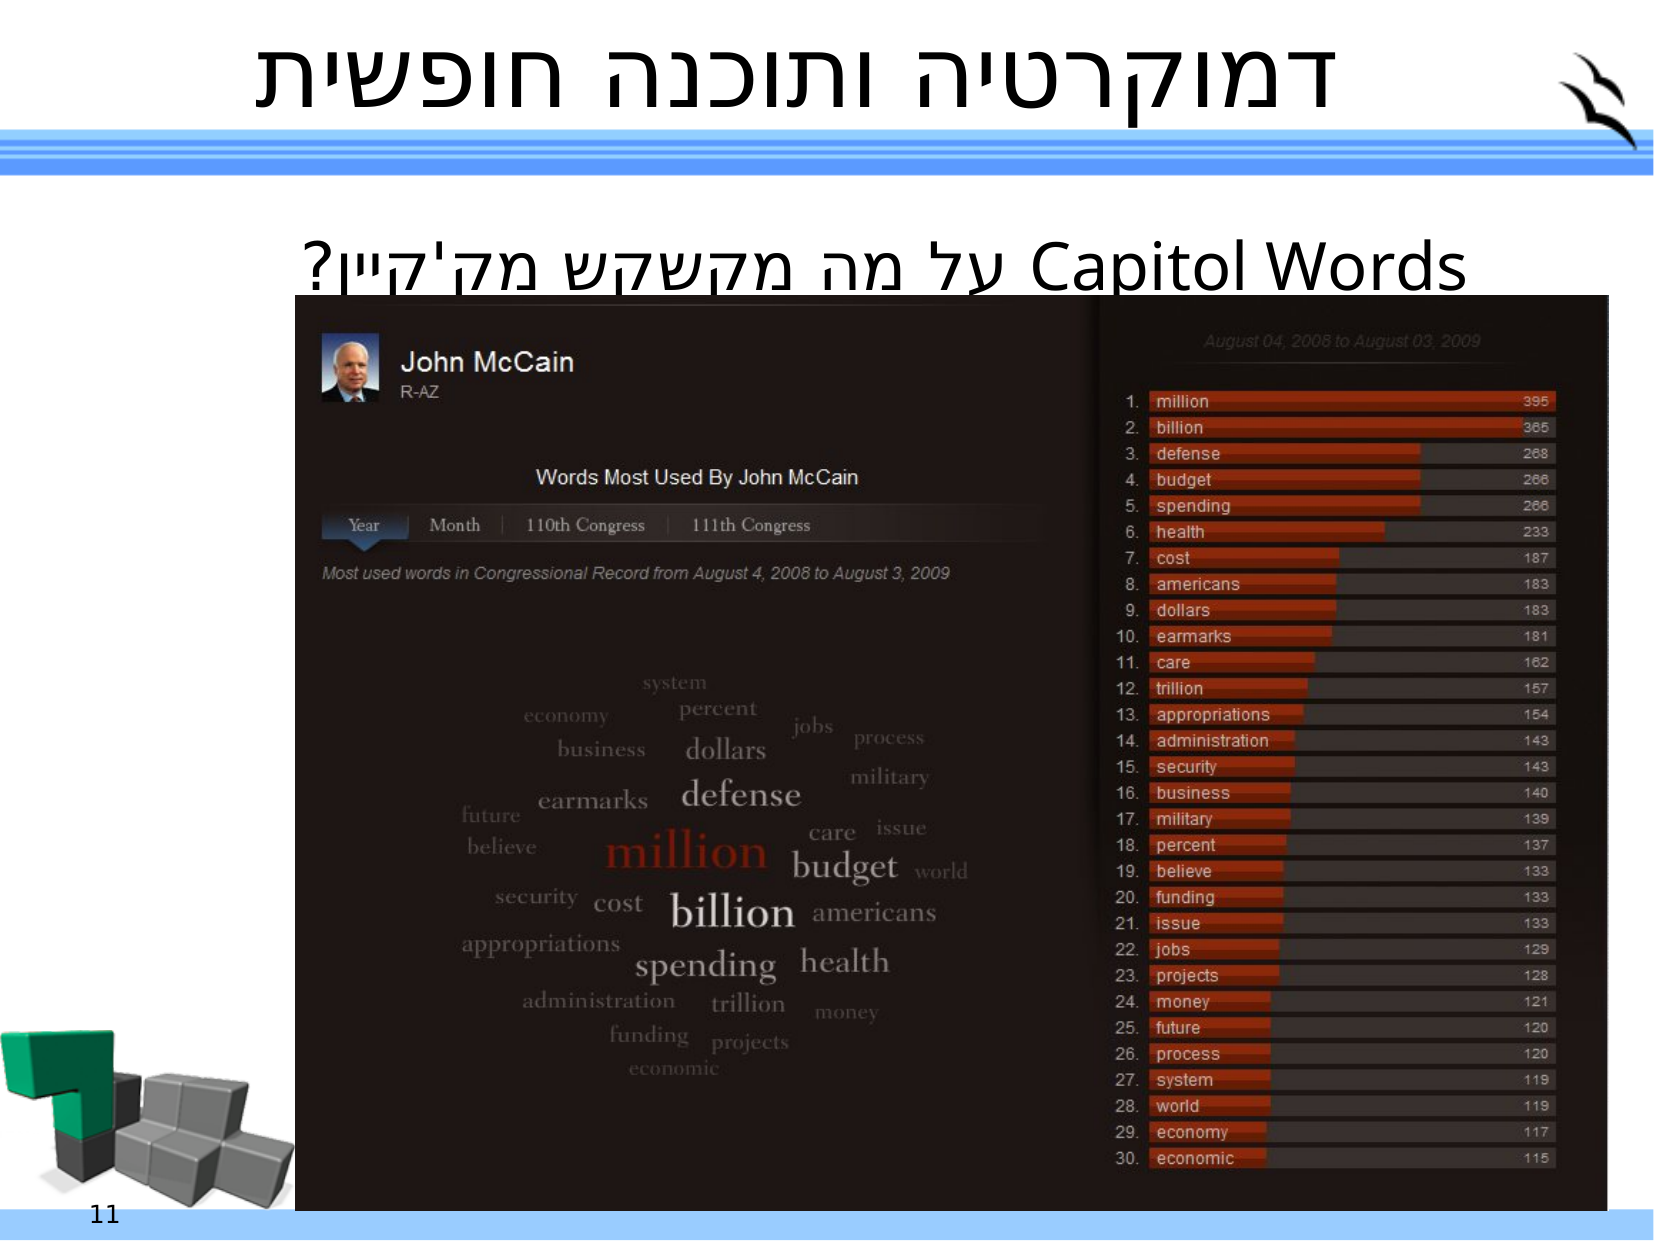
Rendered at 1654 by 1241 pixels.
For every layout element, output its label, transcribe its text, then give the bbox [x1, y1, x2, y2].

title דמוקרטיה ותוכנה חופשית [92, 19, 1505, 126]
picture [0, 47, 1654, 180]
picture [0, 295, 1609, 1211]
list Capitol Words על מה מקשקש מק'קיין? [75, 218, 1488, 1174]
